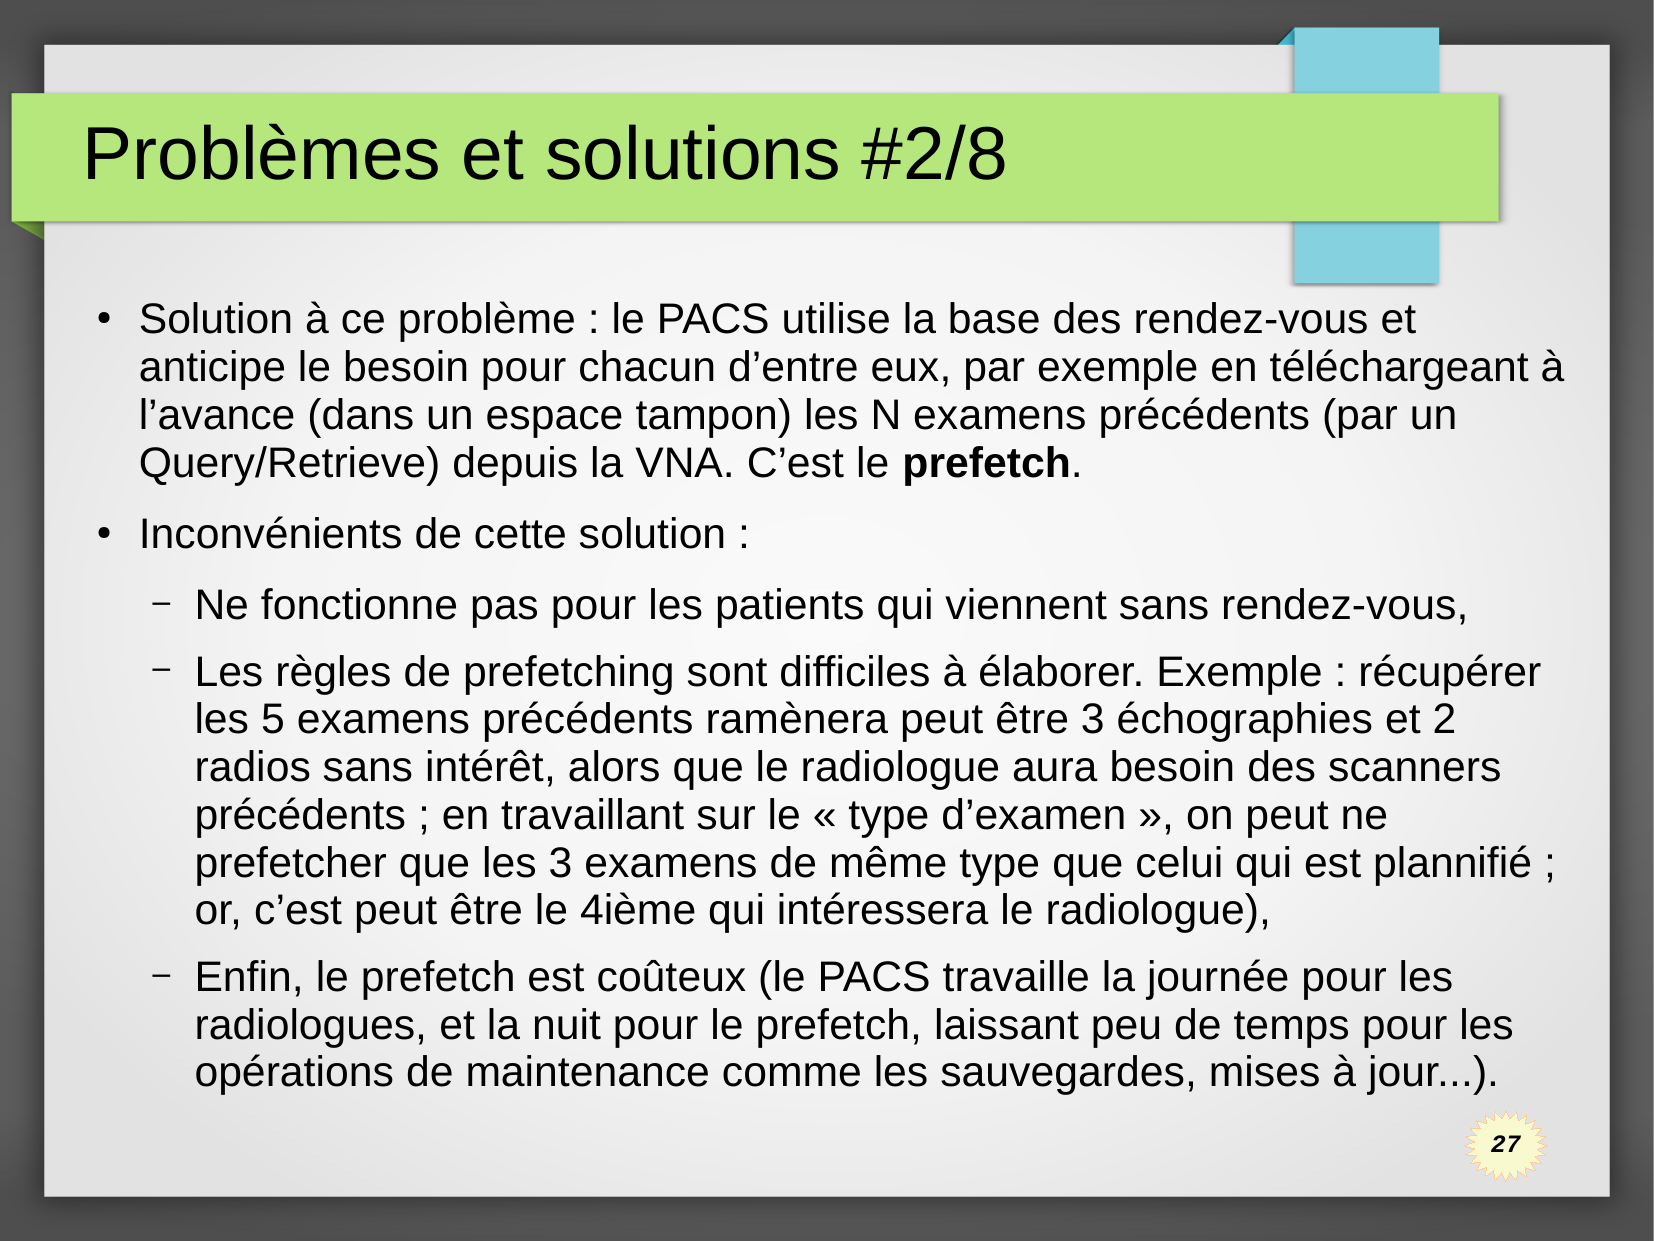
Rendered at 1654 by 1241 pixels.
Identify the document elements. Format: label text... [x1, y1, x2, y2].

picture [0, 0, 1654, 1241]
title Problèmes et solutions #2/8 [82, 94, 1264, 213]
list Solution à ce problème : le PACS utilise la base des rendez-vous et anticipe le besoin pour chacun d’entre eux, par exemple en téléchargeant à l’avance (dans un espace tampon) les N examens précédents (par un Query/Retrieve) depuis la VNA. C’est le prefetch. Inconvénients de cette solution : Ne fonctionne pas pour les patients qui viennent sans rendez-vous, Les règles de prefetching sont difficiles à élaborer. Exemple : récupérer les 5 examens précédents ramènera peut être 3 échographies et 2 radios sans intérêt, alors que le radiologue aura besoin des scanners précédents ; en travaillant sur le « type d’examen », on peut ne prefetcher que les 3 examens de même type que celui qui est plannifié ; or, c’est peut être le 4ième qui intéressera le radiologue), Enfin, le prefetch est coûteux (le PACS travaille la journée pour les radiologues, et la nuit pour le prefetch, laissant peu de temps pour les opérations de maintenance comme les sauvegardes, mises à jour...). [82, 295, 1571, 1111]
